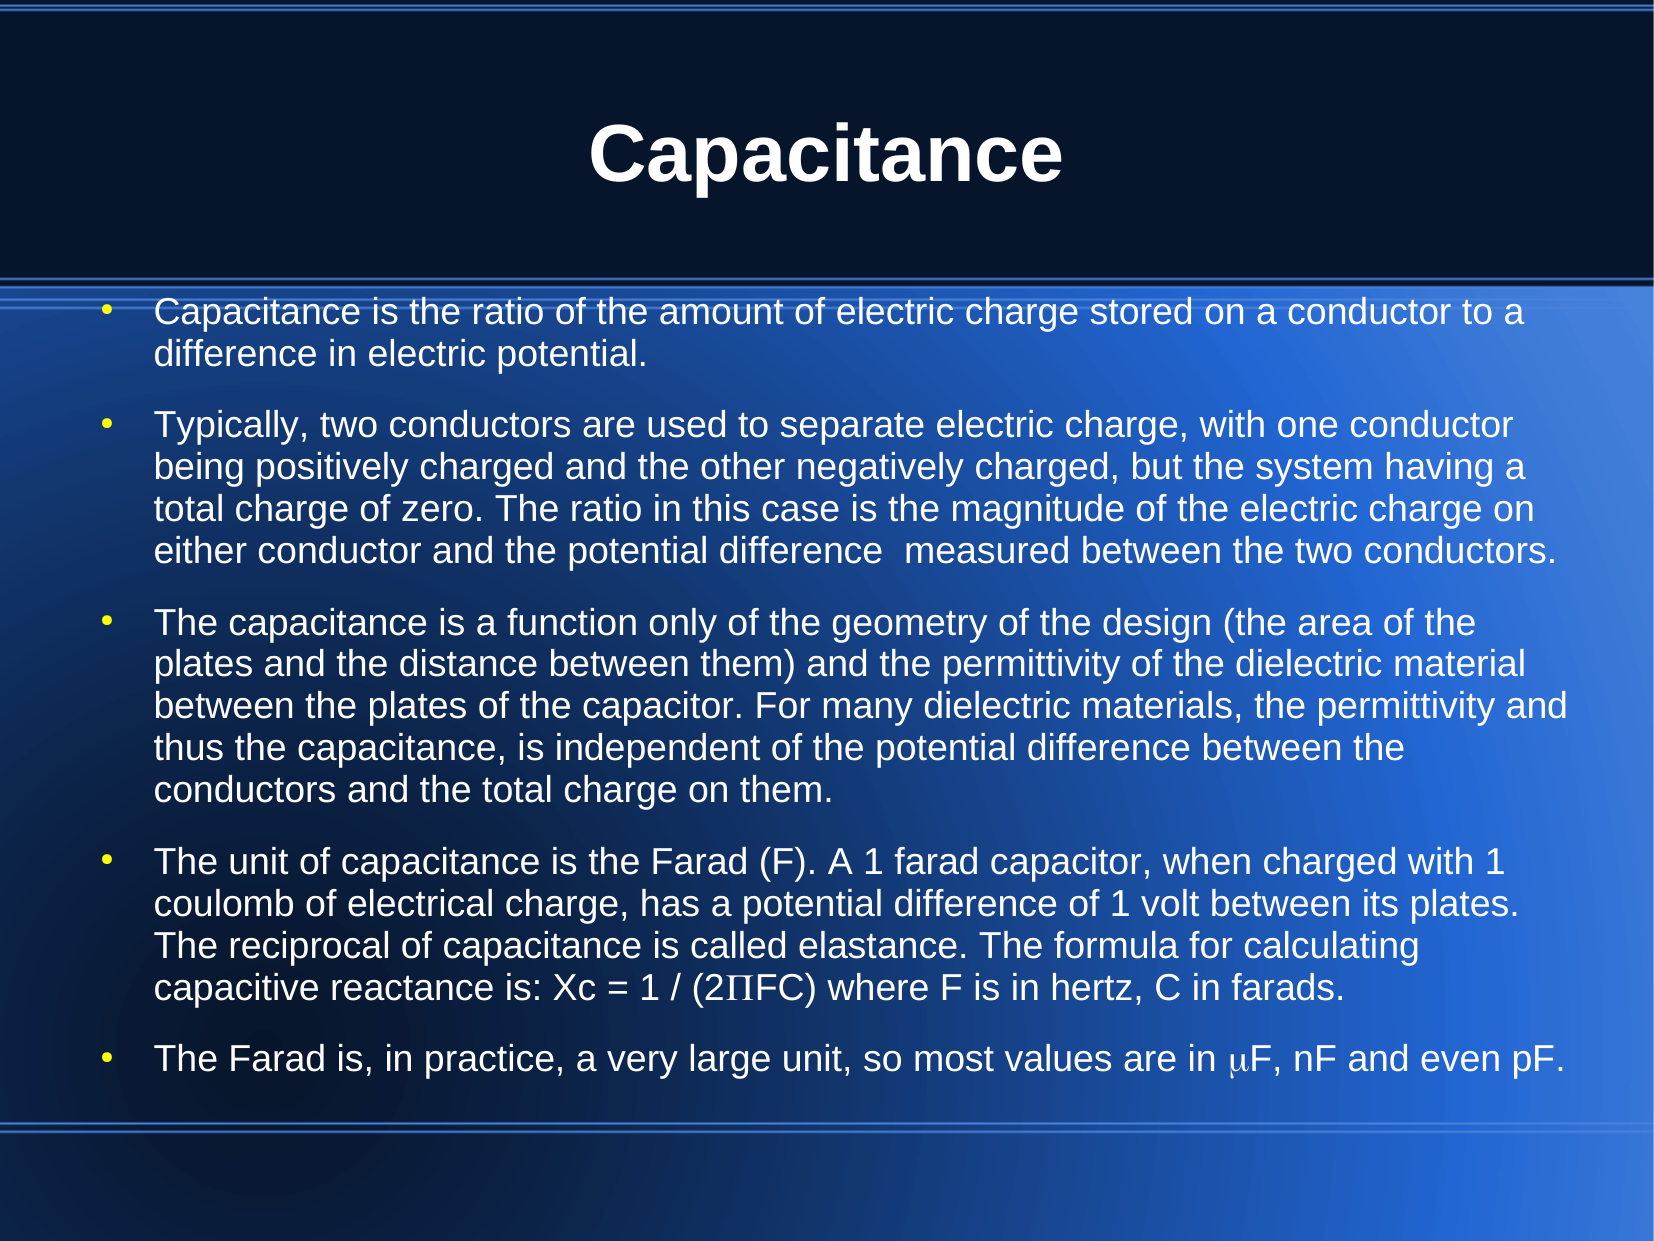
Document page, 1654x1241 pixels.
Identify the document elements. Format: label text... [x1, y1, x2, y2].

list Capacitance is the ratio of the amount of electric charge stored on a conductor to a difference in electric potential. Typically, two conductors are used to separate electric charge, with one conductor being positively charged and the other negatively charged, but the system having a total charge of zero. The ratio in this case is the magnitude of the electric charge on either conductor and the potential difference measured between the two conductors. The capacitance is a function only of the geometry of the design (the area of the plates and the distance between them) and the permittivity of the dielectric material between the plates of the capacitor. For many dielectric materials, the permittivity and thus the capacitance, is independent of the potential difference between the conductors and the total charge on them. The unit of capacitance is the Farad (F). A 1 farad capacitor, when charged with 1 coulomb of electrical charge, has a potential difference of 1 volt between its plates. The reciprocal of capacitance is called elastance. The formula for calculating capacitive reactance is: Xc = 1 / (2PFC) where F is in hertz, C in farads. The Farad is, in practice, a very large unit, so most values are in mF, nF and even pF. [82, 290, 1571, 1109]
picture [0, 0, 1654, 1241]
title Capacitance [82, 49, 1571, 257]
